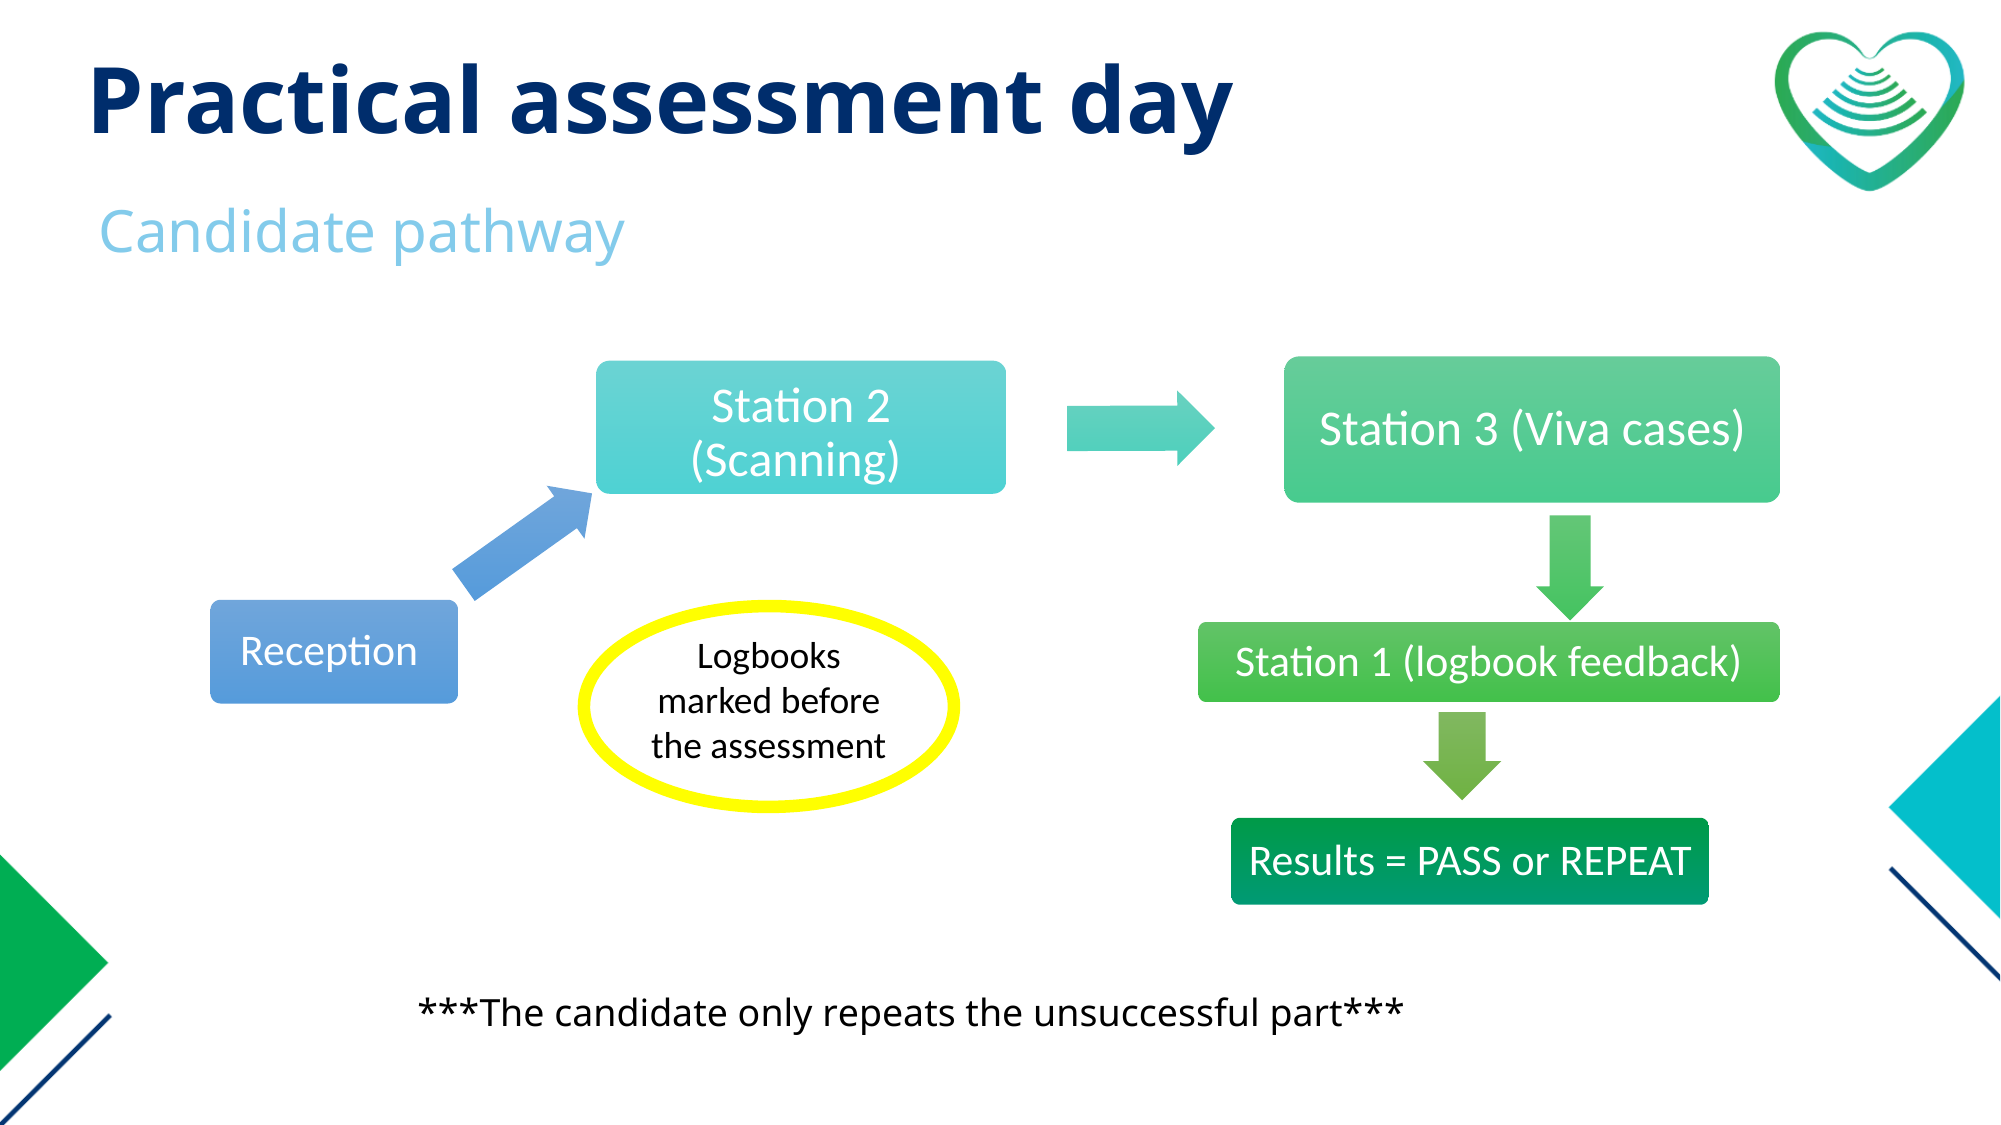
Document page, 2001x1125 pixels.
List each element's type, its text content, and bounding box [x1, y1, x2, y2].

text_box [1422, 712, 1502, 801]
text_box Station 3 (Viva cases) [1284, 356, 1781, 503]
text_box Station 2 (Scanning) [596, 360, 1007, 494]
text_box Logbooks marked before the assessment [635, 623, 904, 775]
title Practical assessment day [71, 46, 1797, 265]
text_box [452, 485, 593, 601]
text_box Reception [210, 599, 459, 704]
text_box Candidate pathway [30, 186, 694, 271]
text_box [1536, 515, 1605, 621]
text_box Results = PASS or REPEAT [1231, 817, 1709, 905]
text_box [1067, 390, 1216, 466]
text_box ***The candidate only repeats the unsuccessful part*** [174, 981, 1649, 1042]
text_box Station 1 (logbook feedback) [1198, 622, 1780, 702]
